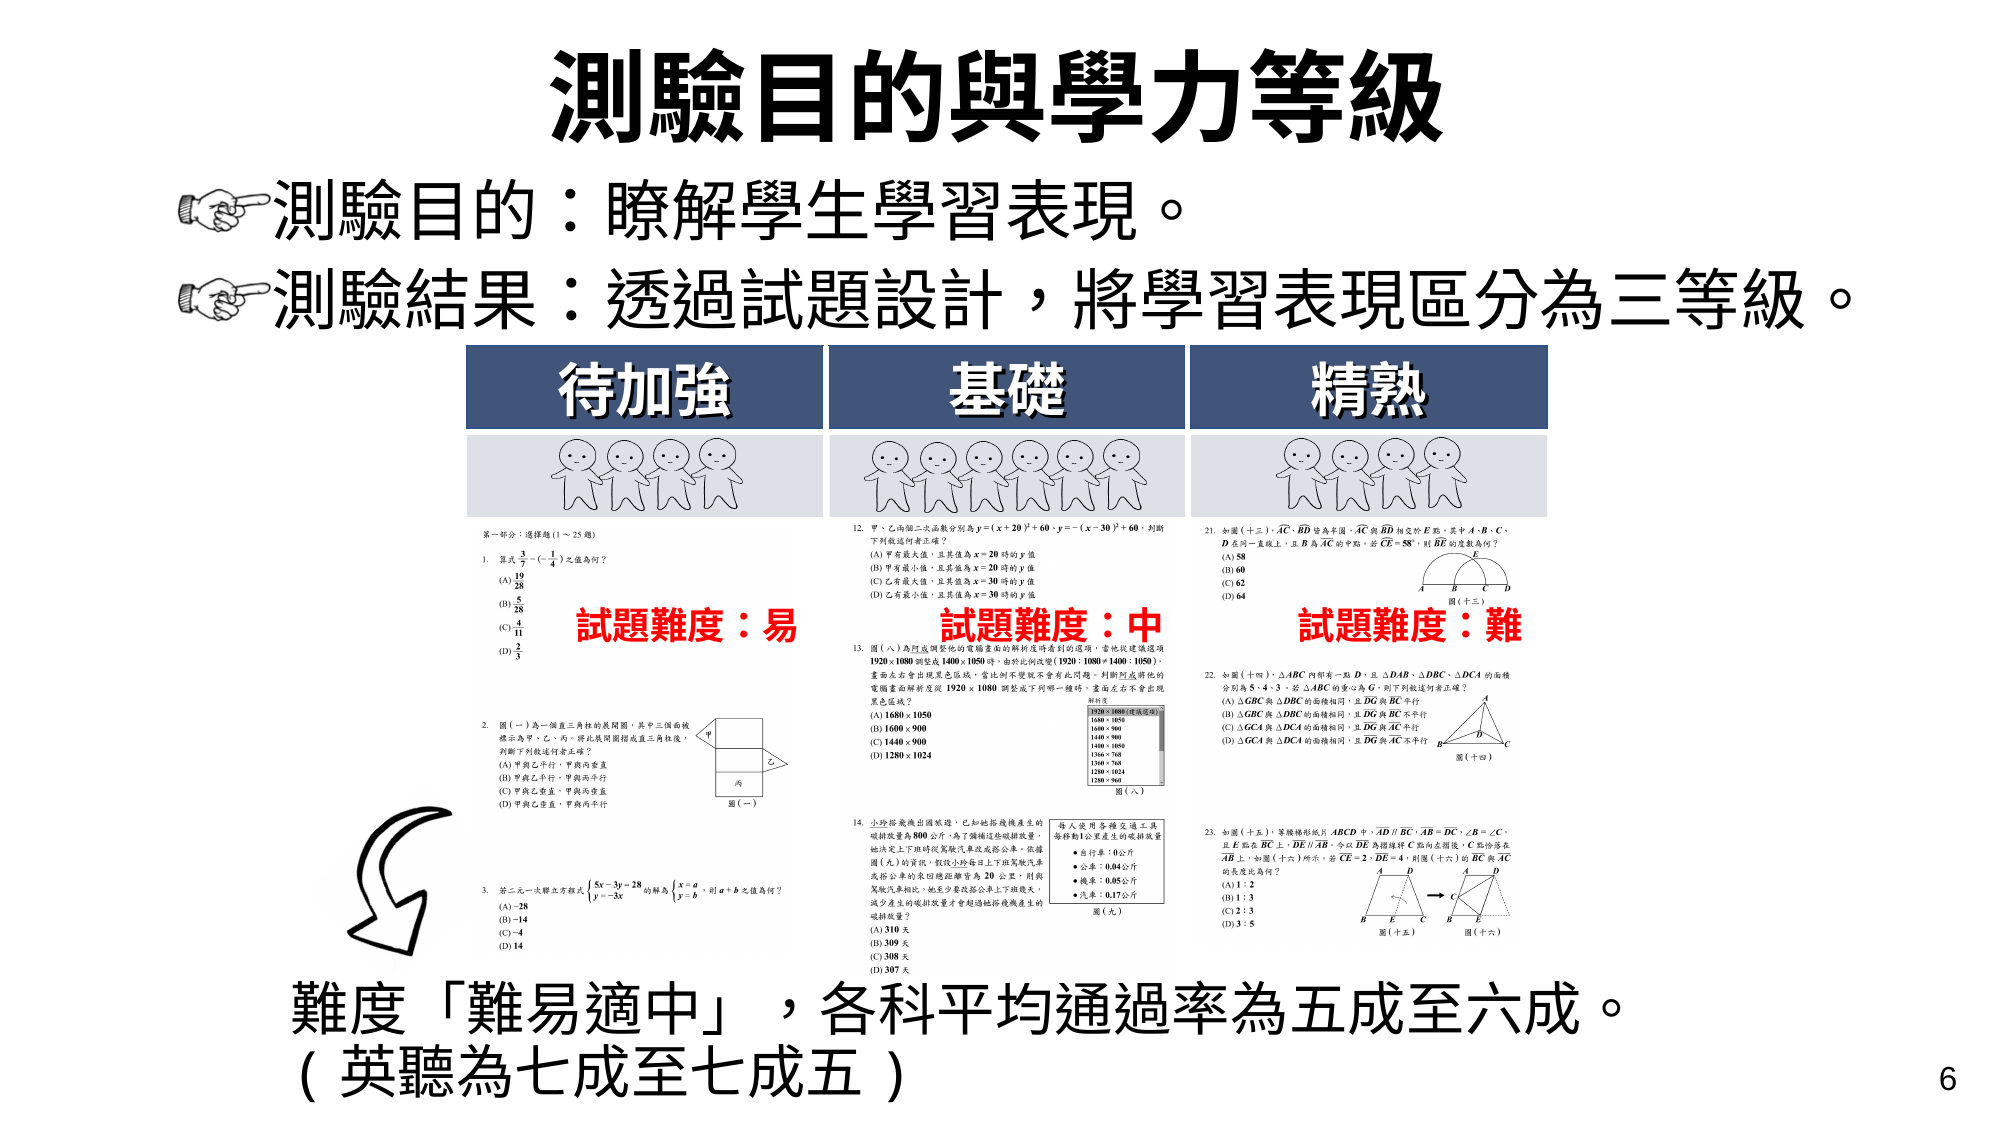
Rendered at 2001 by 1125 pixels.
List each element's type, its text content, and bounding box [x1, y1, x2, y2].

text_box 精熟 [1191, 346, 1547, 428]
title 測驗目的與學力等級 [0, 1, 1995, 189]
text_box 待加強 [467, 346, 823, 428]
picture [551, 438, 743, 511]
text_box [830, 435, 1186, 517]
text_box 基礎 [829, 346, 1185, 428]
text_box 試題難度：難 [1282, 594, 1543, 649]
text_box [1191, 435, 1547, 517]
picture [471, 528, 793, 958]
picture [864, 439, 1147, 513]
text_box [467, 435, 823, 517]
text_box 難度「難易適中」，各科平均通過率為五成至六成。(英聽為七成至七成五) [275, 972, 1599, 1090]
text_box 試題難度：易 [560, 594, 821, 649]
picture [1197, 520, 1519, 946]
text_box 6 [1923, 1047, 2000, 1108]
text_box 試題難度：中 [924, 594, 1185, 649]
list 測驗目的：瞭解學生學習表現。 測驗結果：透過試題設計，將學習表現區分為三等級。 [161, 170, 1823, 1027]
picture [1276, 437, 1467, 511]
picture [844, 517, 1173, 983]
